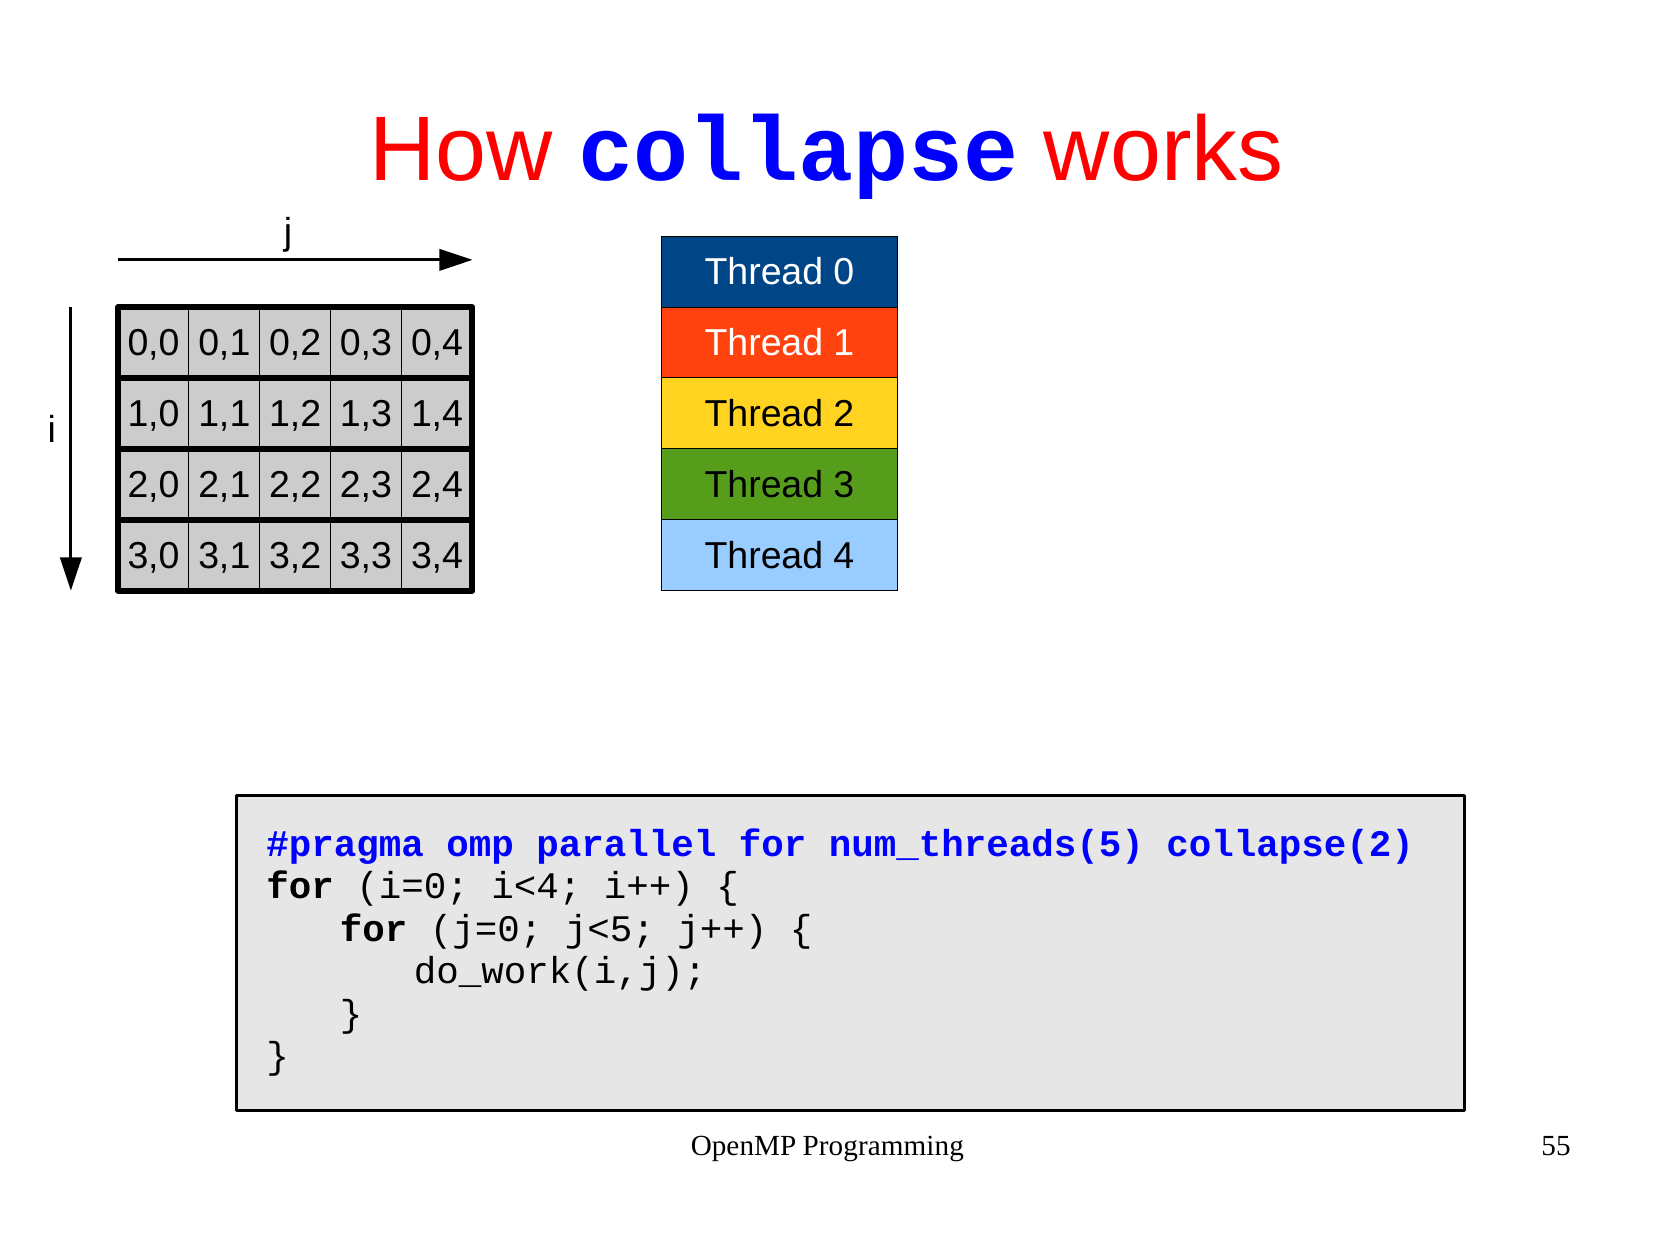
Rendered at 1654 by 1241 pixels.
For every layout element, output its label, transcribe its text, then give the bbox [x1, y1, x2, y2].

text_box j [269, 203, 308, 260]
text_box Thread 4 [661, 519, 898, 591]
text_box 2,2 [259, 452, 330, 517]
text_box 1,4 [401, 381, 469, 446]
text_box 0,4 [401, 310, 469, 375]
title How collapse works [82, 49, 1571, 257]
text_box i [32, 401, 71, 459]
text_box 0,2 [259, 310, 330, 375]
text_box 2,1 [188, 452, 259, 517]
text_box 1,3 [330, 381, 401, 446]
text_box Thread 2 [661, 377, 898, 448]
text_box 0,1 [188, 310, 259, 375]
text_box 1,1 [188, 381, 259, 446]
text_box 1,0 [121, 381, 188, 446]
text_box 2,0 [121, 452, 188, 517]
text_box 3,2 [259, 523, 330, 588]
text_box 3,3 [330, 523, 401, 588]
text_box 1,2 [259, 381, 330, 446]
text_box 3,0 [121, 523, 188, 588]
text_box 3,4 [401, 523, 469, 588]
text_box 3,1 [188, 523, 259, 588]
text_box 2,3 [330, 452, 401, 517]
text_box Thread 1 [661, 307, 898, 377]
text_box 0,3 [330, 310, 401, 375]
text_box #pragma omp parallel for num_threads(5) collapse(2) for (i=0; i<4; i++) { for (j=0; j<5; j++) { do_work(i,j); } } [236, 795, 1465, 1111]
text_box Thread 3 [661, 448, 898, 519]
text_box 2,4 [401, 452, 469, 517]
text_box 0,0 [121, 310, 188, 375]
text_box Thread 0 [661, 236, 898, 307]
